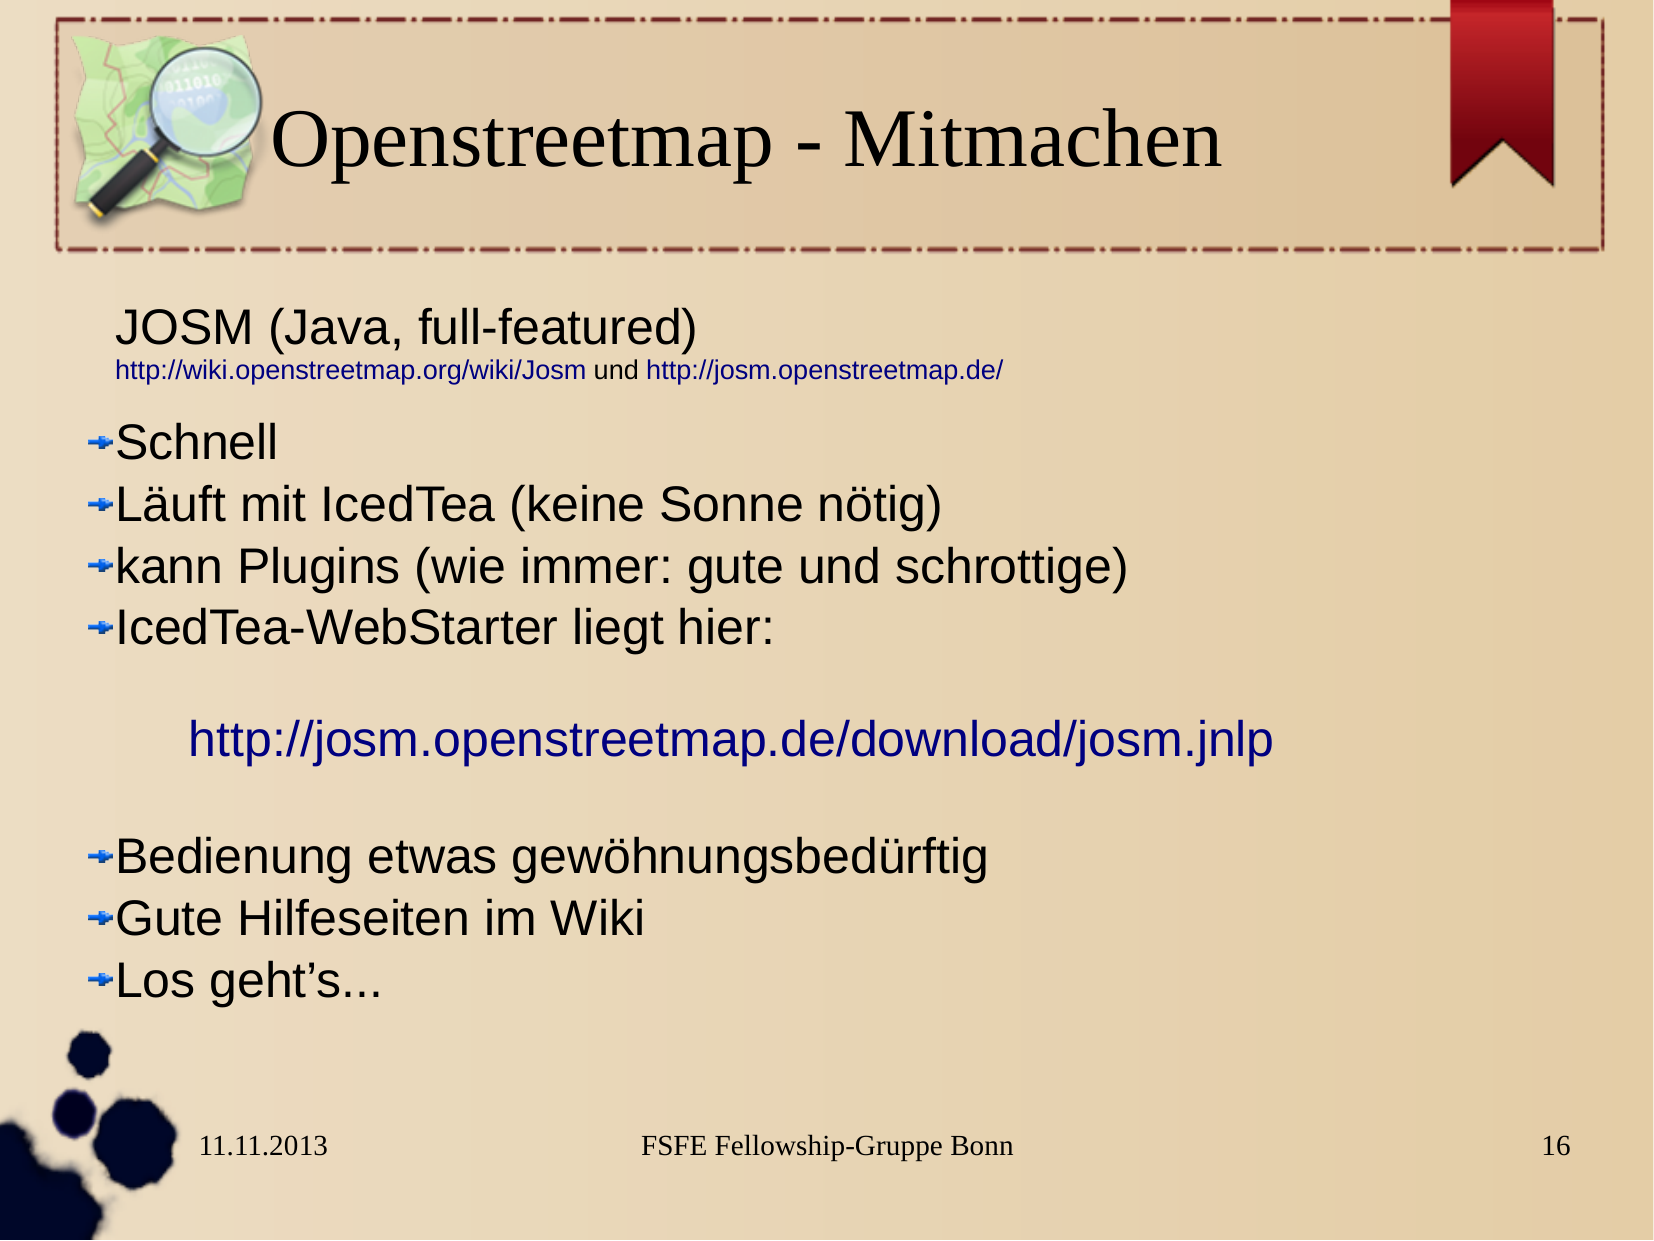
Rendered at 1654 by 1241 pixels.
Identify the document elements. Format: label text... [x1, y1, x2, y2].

title Openstreetmap - Mitmachen [272, 47, 1412, 229]
list JOSM (Java, full-featured) http://wiki.openstreetmap.org/wiki/Josm und http://josm.openstreetmap.de/ Schnell Läuft mit IcedTea (keine Sonne nötig) kann Plugins (wie immer: gute und schrottige) IcedTea-WebStarter liegt hier: http://josm.openstreetmap.de/download/josm.jnlp Bedienung etwas gewöhnungsbedürftig Gute Hilfeseiten im Wiki Los geht’s... [82, 299, 1571, 1019]
picture [0, 0, 1654, 1240]
